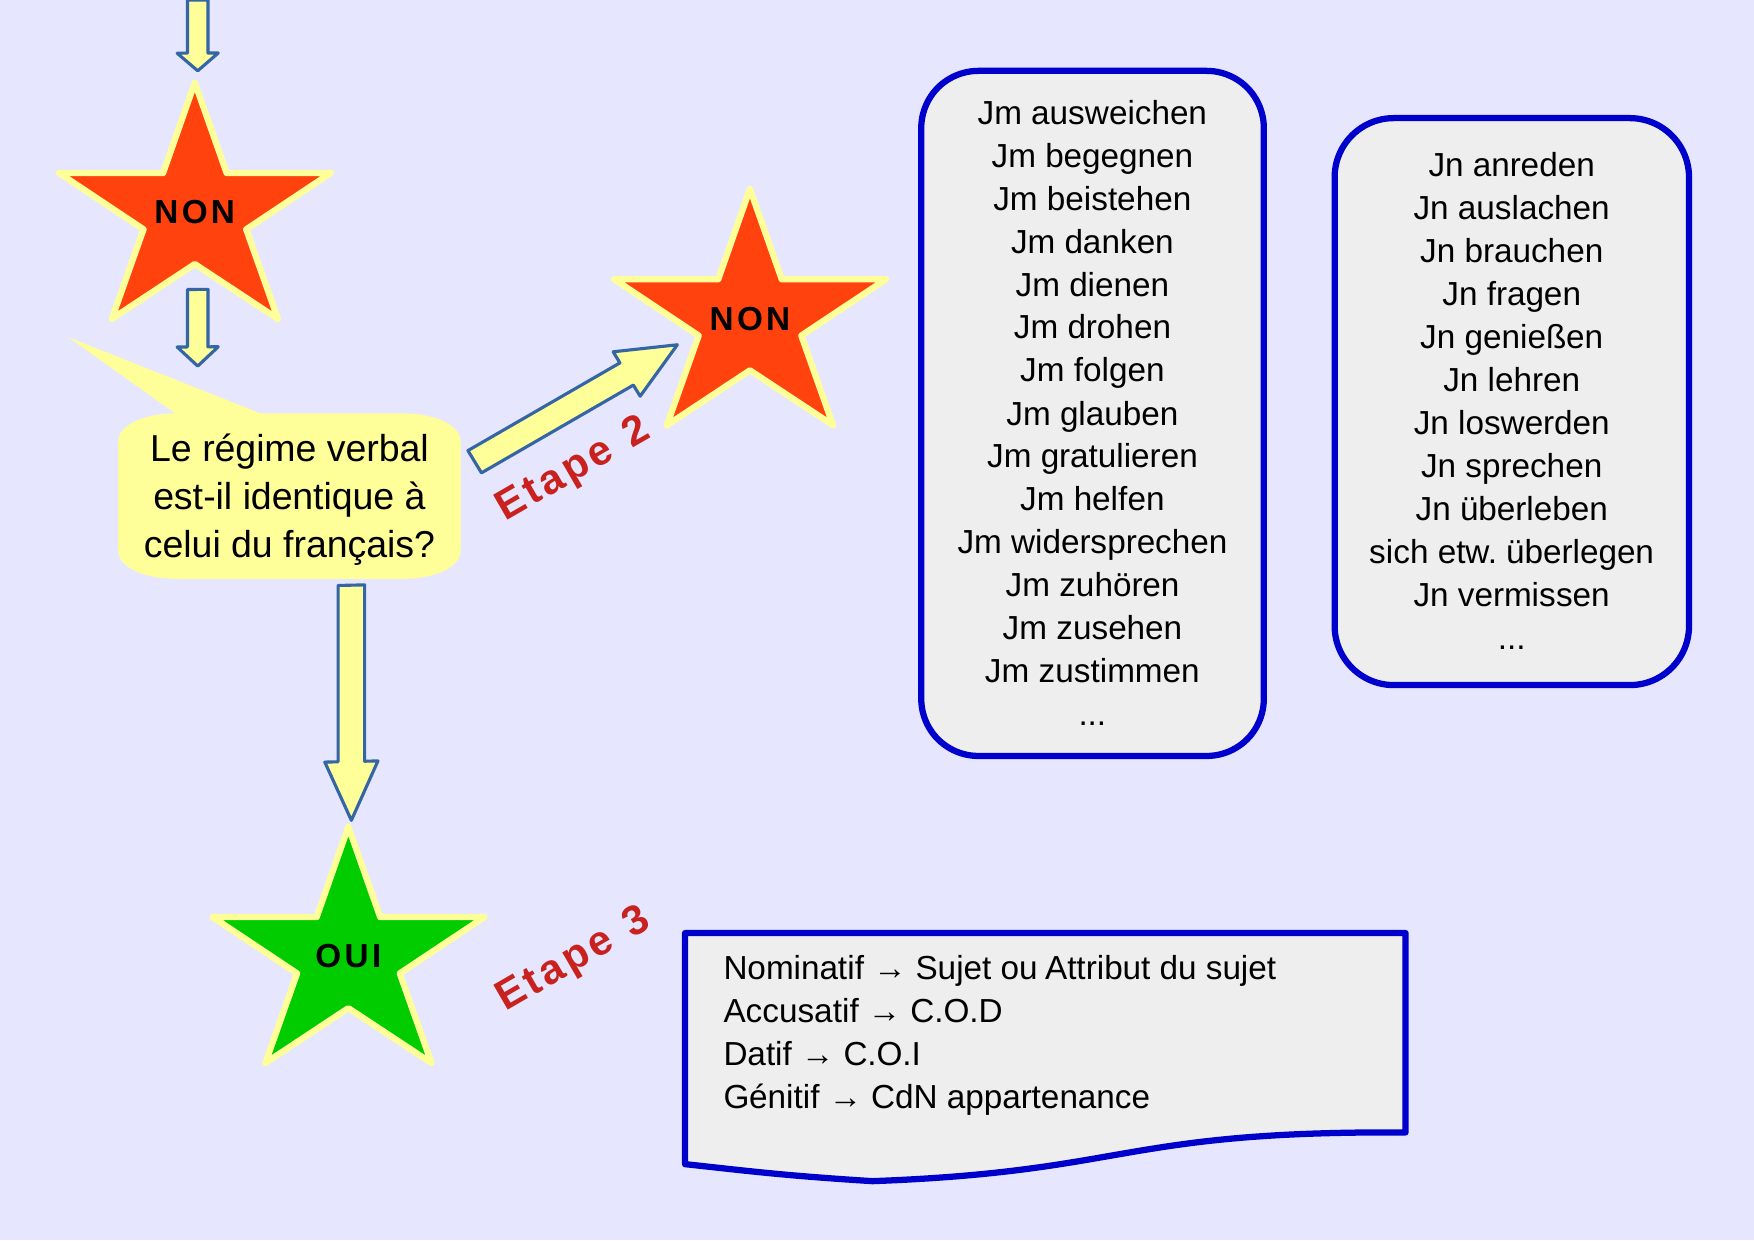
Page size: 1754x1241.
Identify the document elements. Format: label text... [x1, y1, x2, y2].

text_box Jn anreden Jn auslachen Jn brauchen Jn fragen Jn genießen Jn lehren Jn loswerden Jn sprechen Jn überleben sich etw. überlegen Jn vermissen ... [1334, 118, 1690, 686]
text_box OUI [212, 826, 485, 1063]
text_box Nominatif → Sujet ou Attribut du sujet Accusatif → C.O.D Datif → C.O.I Génitif → CdN appartenance [685, 933, 1406, 1182]
text_box [467, 344, 678, 473]
text_box Le régime verbal est-il identique à celui du français? [68, 337, 461, 579]
text_box [177, 0, 219, 71]
text_box NON [614, 188, 886, 426]
text_box [177, 289, 219, 367]
text_box Jm ausweichen Jm begegnen Jm beistehen Jm danken Jm dienen Jm drohen Jm folgen Jm glauben Jm gratulieren Jm helfen Jm widersprechen Jm zuhören Jm zusehen Jm zustimmen ... [921, 70, 1264, 756]
text_box NON [59, 82, 331, 319]
text_box Etape 2 [478, 395, 665, 538]
text_box [324, 584, 378, 821]
text_box Etape 3 [478, 885, 665, 1028]
